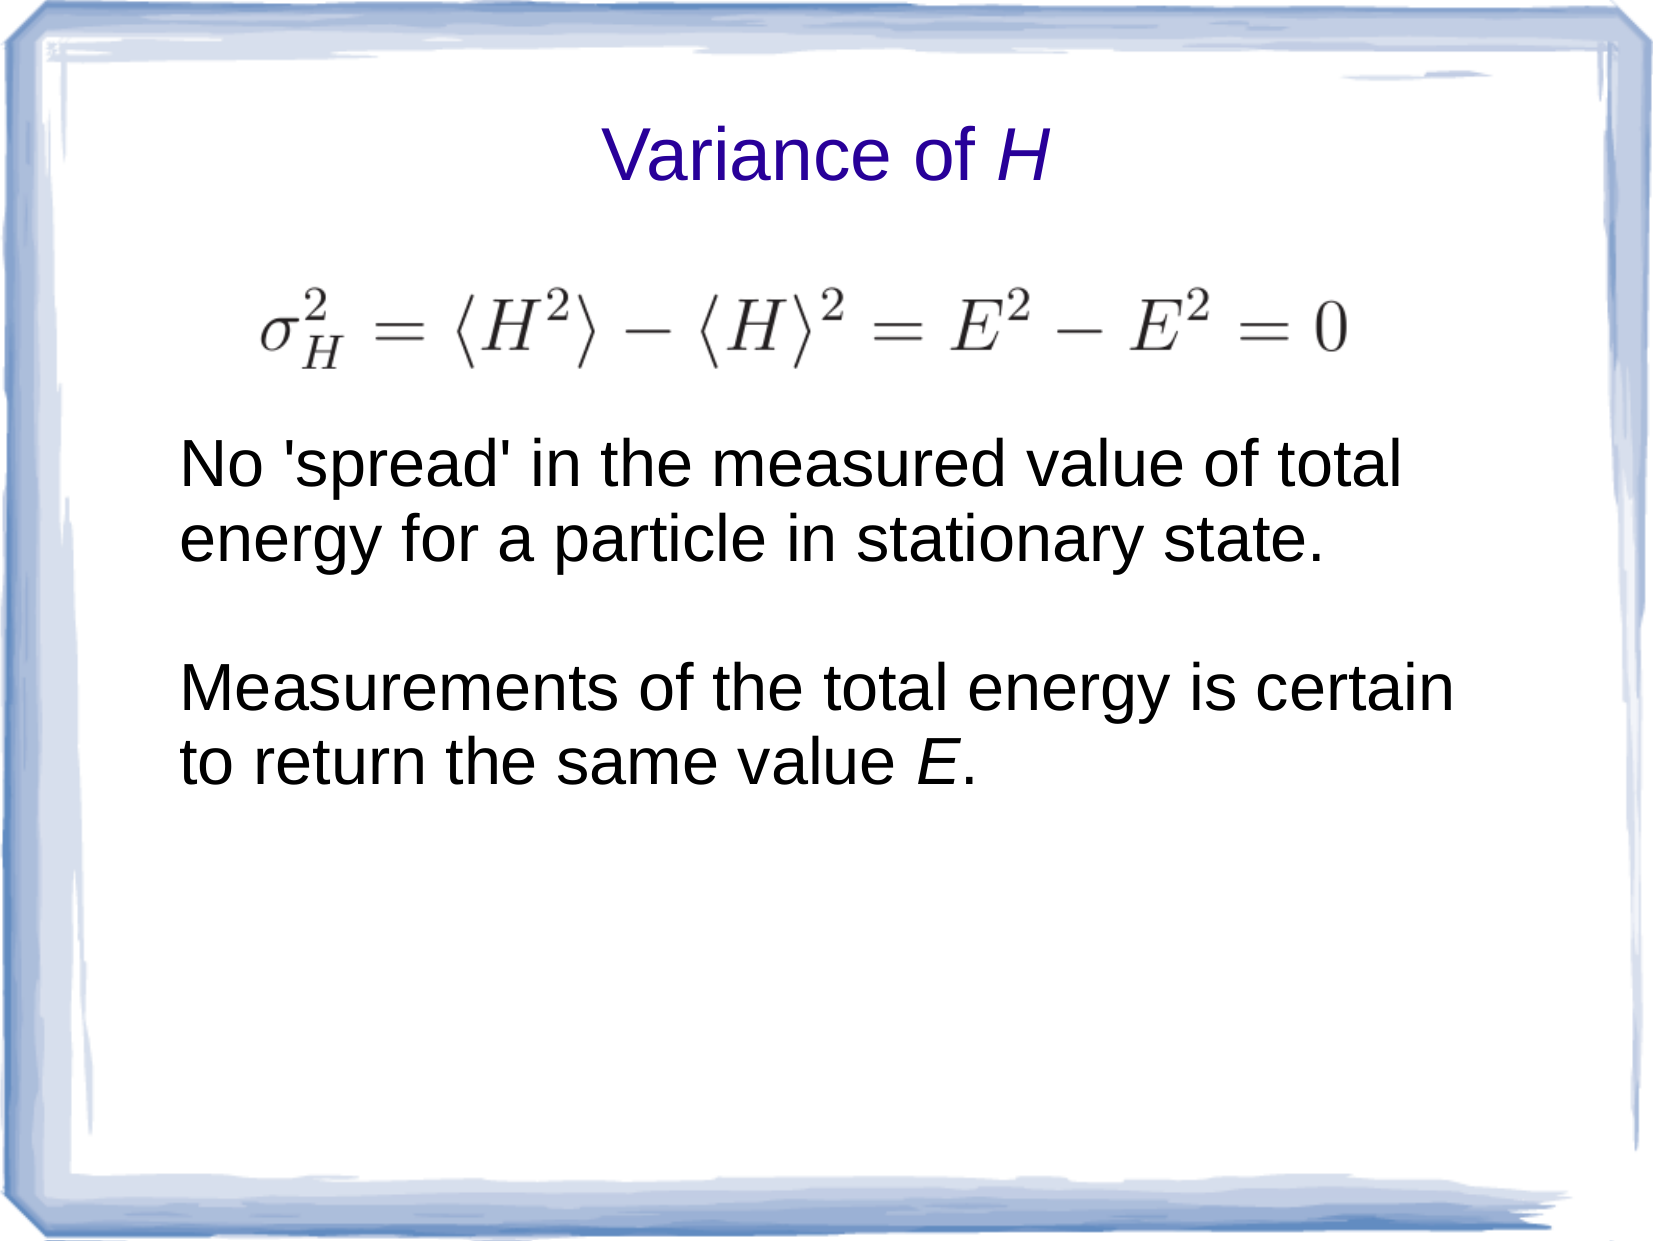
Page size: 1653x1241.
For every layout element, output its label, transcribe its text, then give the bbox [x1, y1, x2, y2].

title Variance of H [82, 49, 1571, 257]
picture [0, 0, 1653, 1241]
text_box No 'spread' in the measured value of total energy for a particle in stationary state. Measurements of the total energy is certain to return the same value E. [164, 420, 1485, 807]
